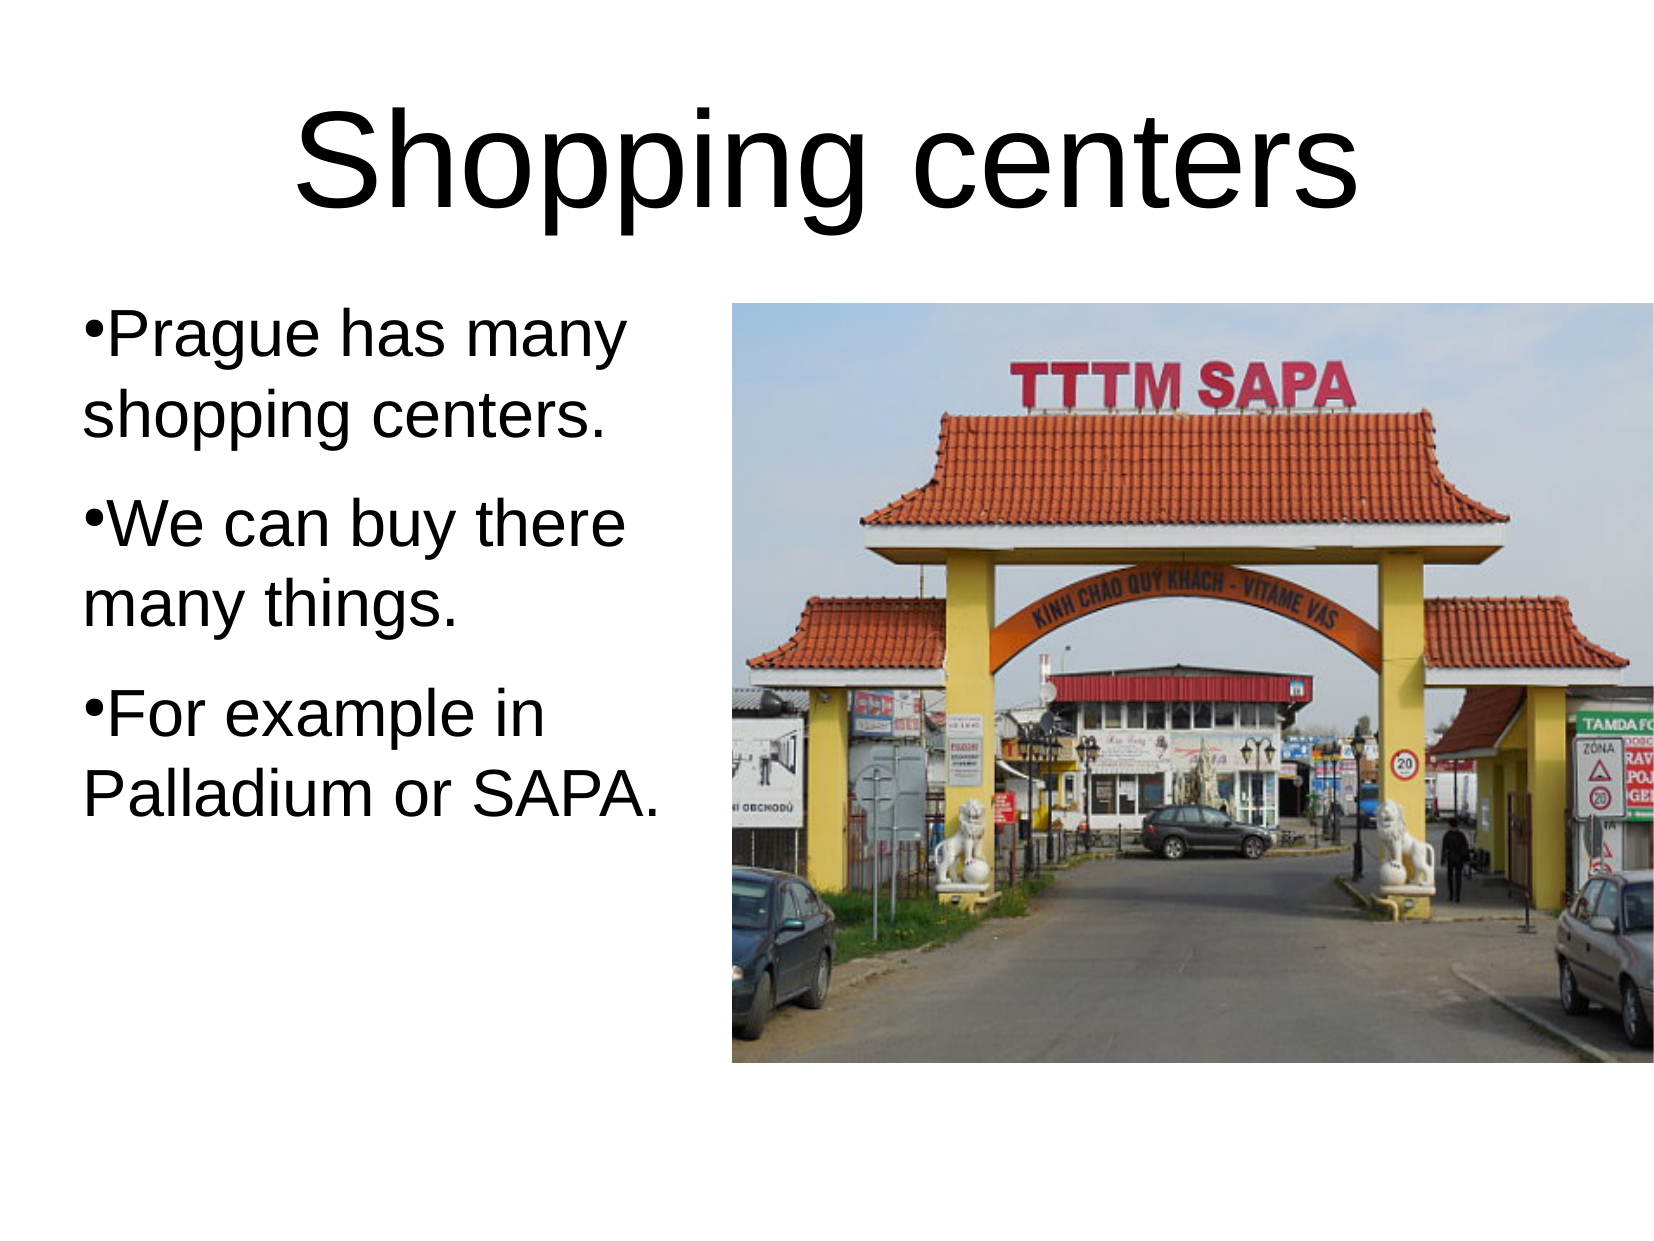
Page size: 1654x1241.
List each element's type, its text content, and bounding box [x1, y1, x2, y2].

picture [732, 303, 1654, 1063]
list Prague has many shopping centers. We can buy there many things. For example in Palladium or SAPA. [82, 290, 809, 1109]
title Shopping centers [82, 49, 1571, 257]
